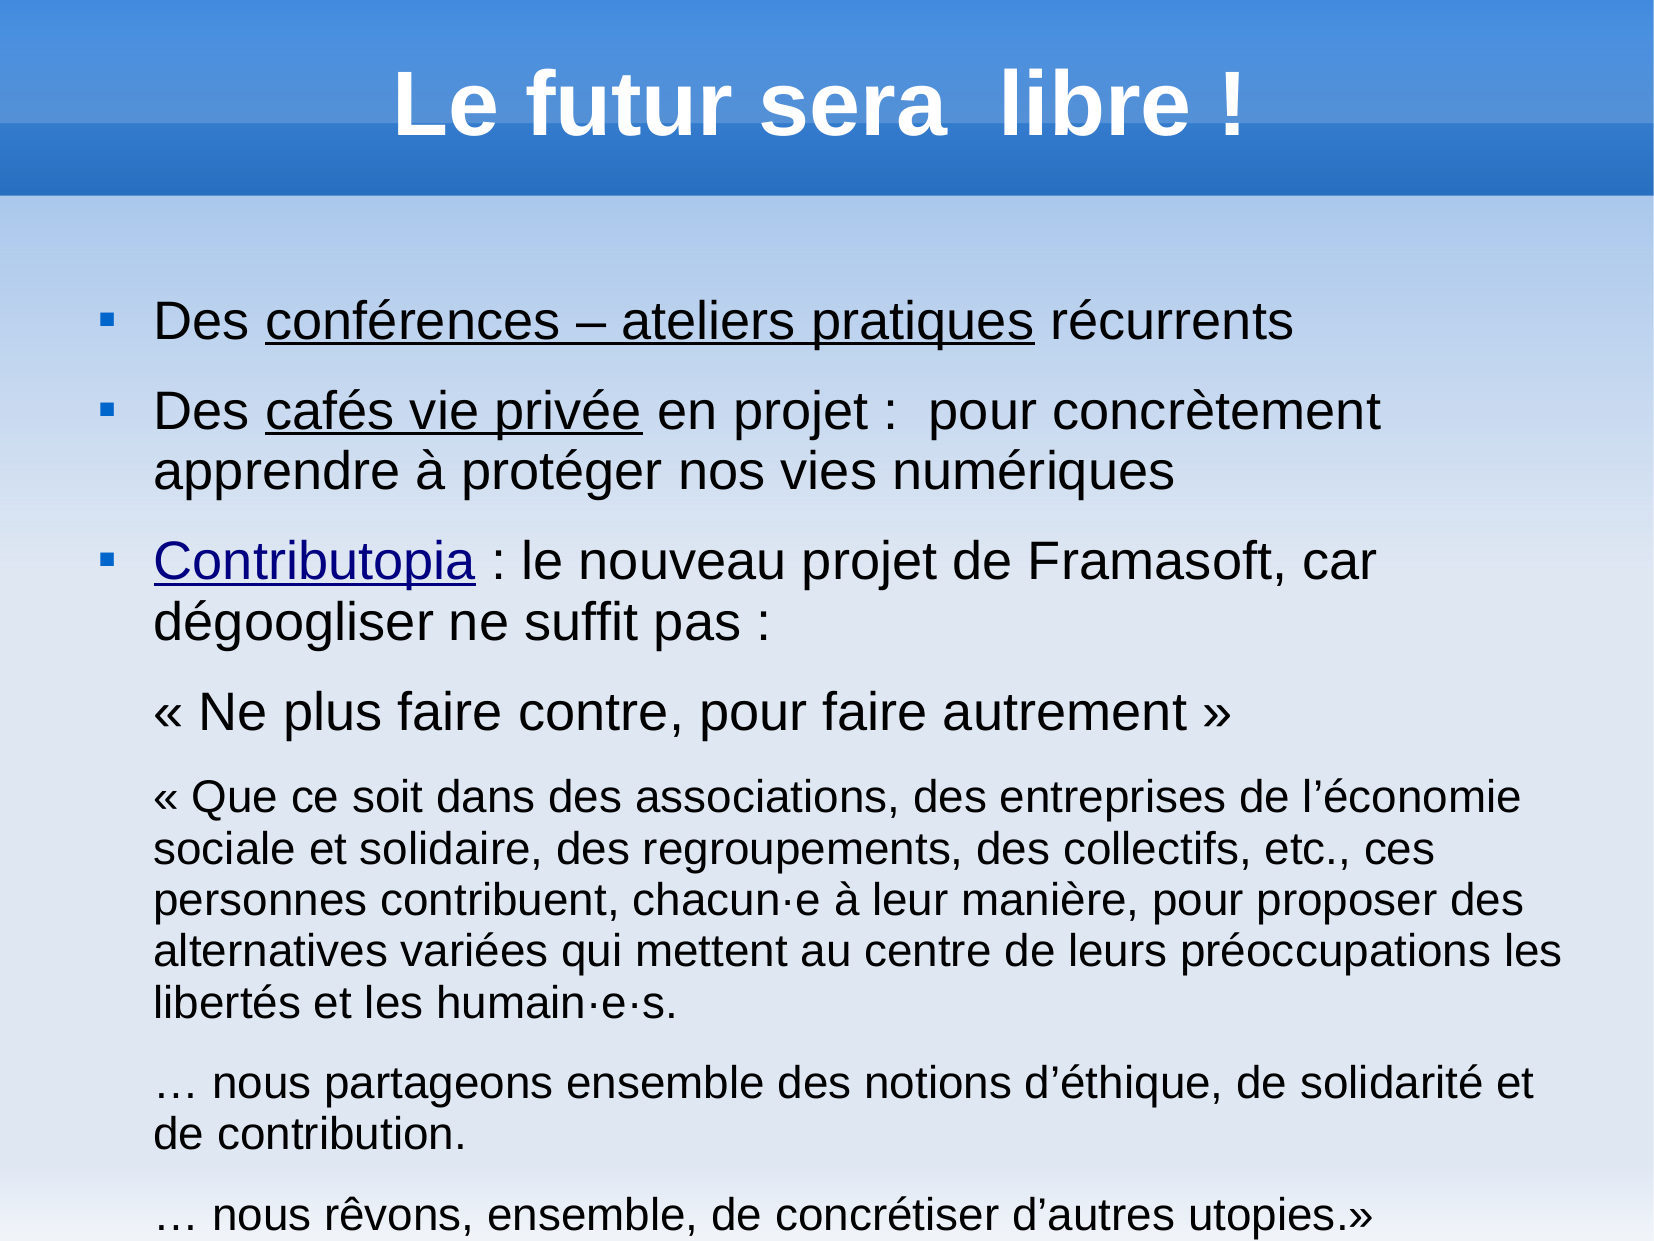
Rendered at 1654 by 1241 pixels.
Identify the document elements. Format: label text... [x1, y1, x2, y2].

picture [0, 0, 1654, 1241]
list Des conférences – ateliers pratiques récurrents Des cafés vie privée en projet : pour concrètement apprendre à protéger nos vies numériques Contributopia : le nouveau projet de Framasoft, car dégoogliser ne suffit pas : « Ne plus faire contre, pour faire autrement » « Que ce soit dans des associations, des entreprises de l’économie sociale et solidaire, des regroupements, des collectifs, etc., ces personnes contribuent, chacun·e à leur manière, pour proposer des alternatives variées qui mettent au centre de leurs préoccupations les libertés et les humain·e·s. … nous partageons ensemble des notions d’éthique, de solidarité et de contribution. … nous rêvons, ensemble, de concrétiser d’autres utopies.» [82, 290, 1571, 1241]
title Le futur sera libre ! [76, 0, 1565, 208]
